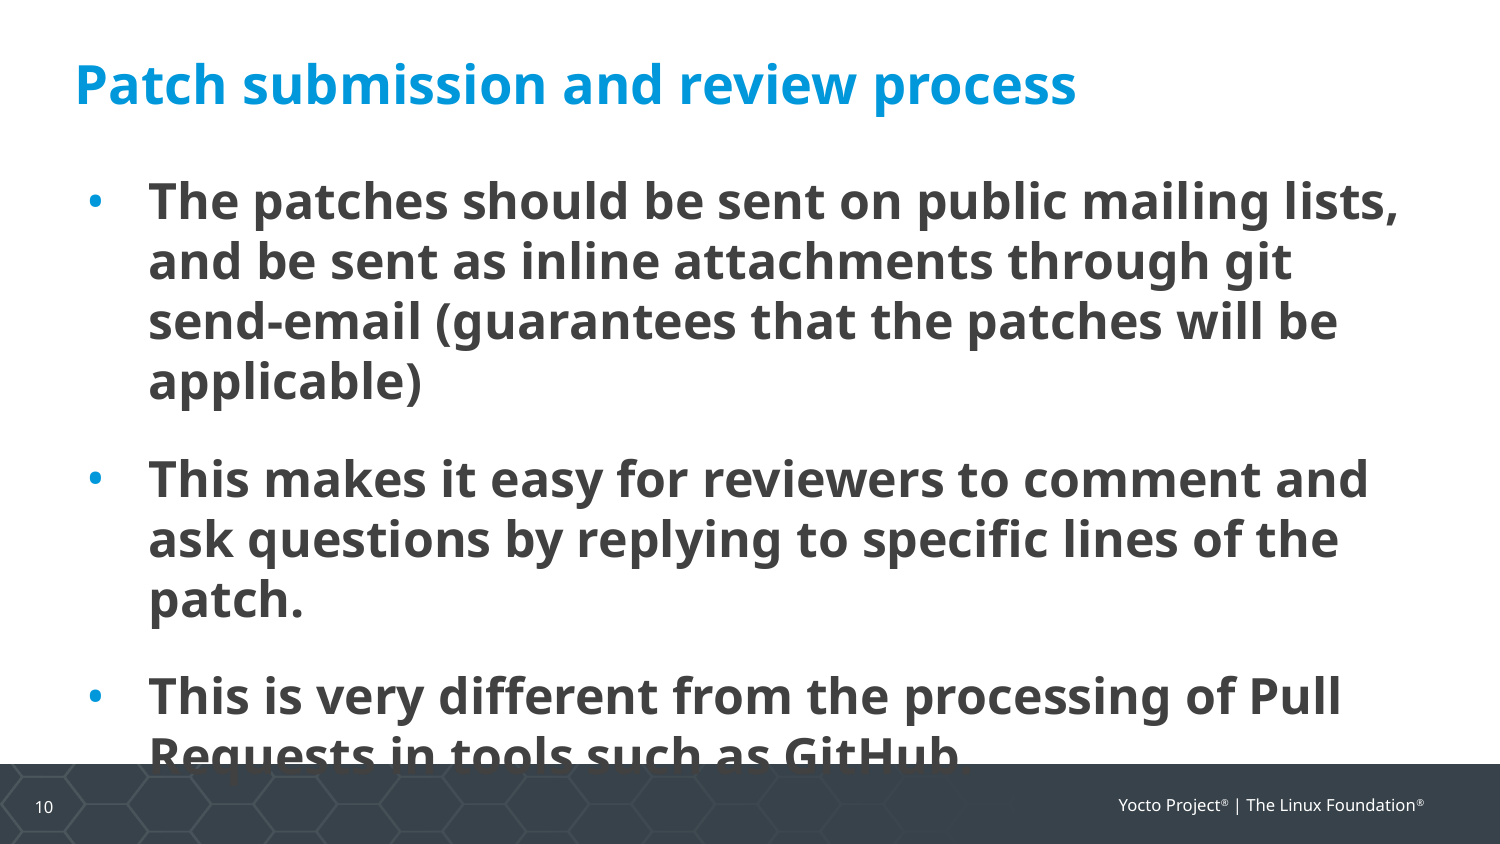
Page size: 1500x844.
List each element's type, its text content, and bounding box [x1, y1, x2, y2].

title Patch submission and review process [74, 50, 1425, 160]
list The patches should be sent on public mailing lists, and be sent as inline attachments through git send-email (guarantees that the patches will be applicable) This makes it easy for reviewers to comment and ask questions by replying to specific lines of the patch. This is very different from the processing of Pull Requests in tools such as GitHub. [73, 169, 1425, 728]
picture [0, 0, 1500, 844]
